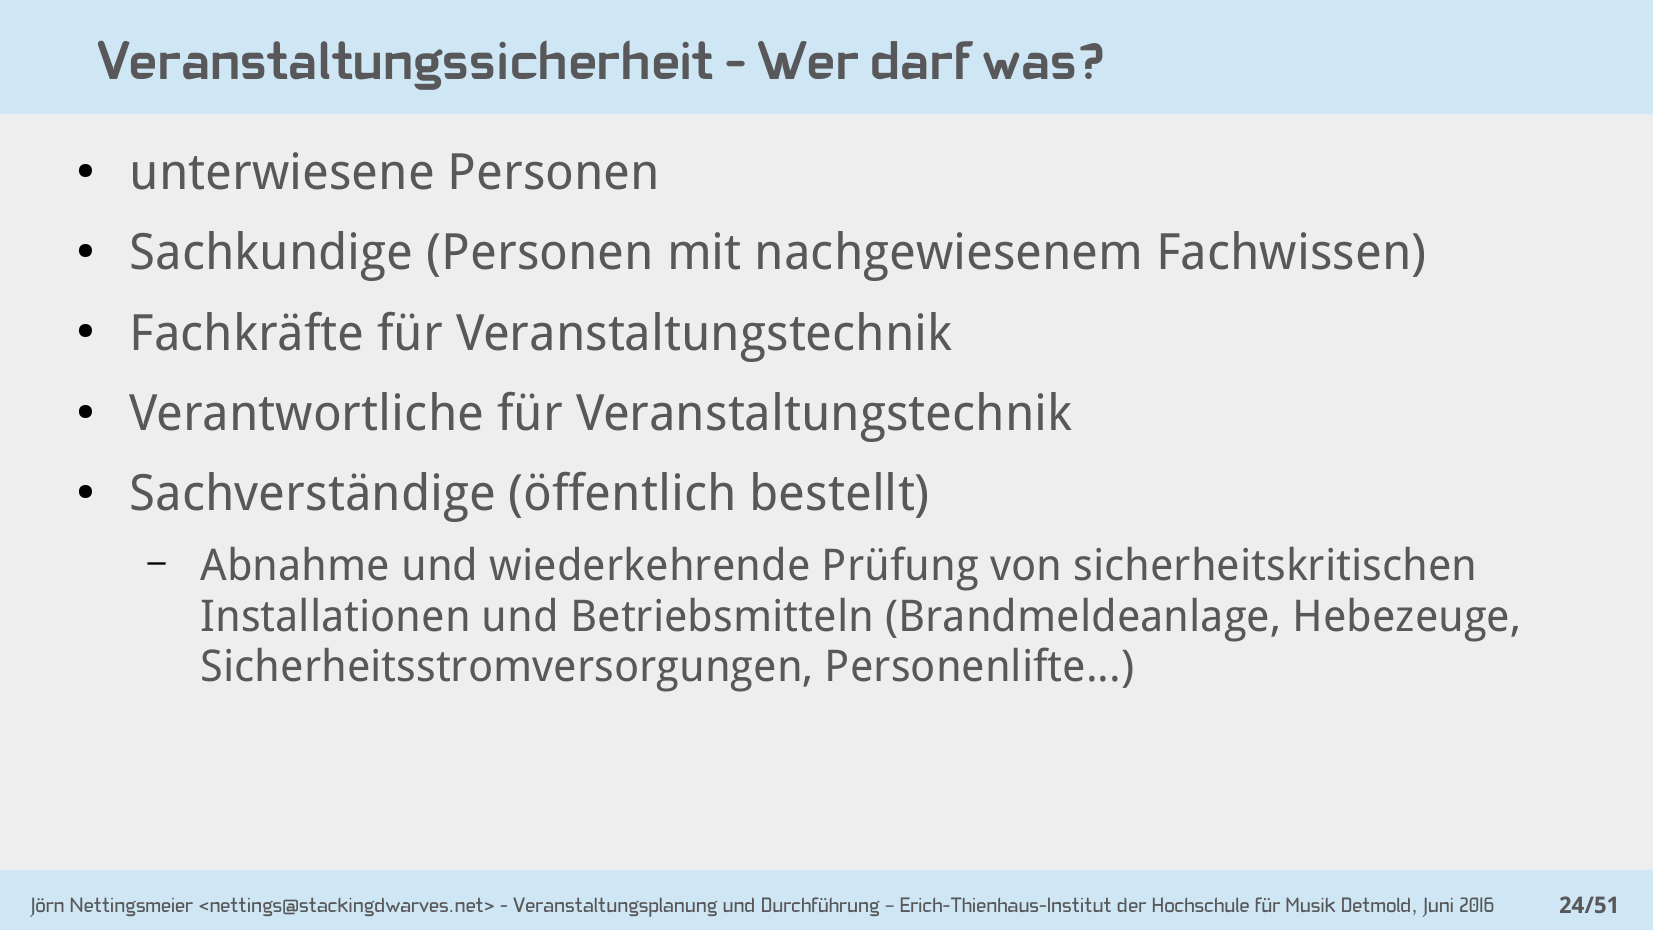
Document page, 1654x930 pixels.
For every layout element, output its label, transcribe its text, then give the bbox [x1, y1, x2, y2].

title Veranstaltungssicherheit - Wer darf was? [97, 0, 1337, 126]
list unterwiesene Personen Sachkundige (Personen mit nachgewiesenem Fachwissen) Fachkräfte für Veranstaltungstechnik Verantwortliche für Veranstaltungstechnik Sachverständige (öffentlich bestellt) Abnahme und wiederkehrende Prüfung von sicherheitskritischen Installationen und Betriebsmitteln (Brandmeldeanlage, Hebezeuge, Sicherheitsstromversorgungen, Personenlifte...) [58, 142, 1576, 876]
